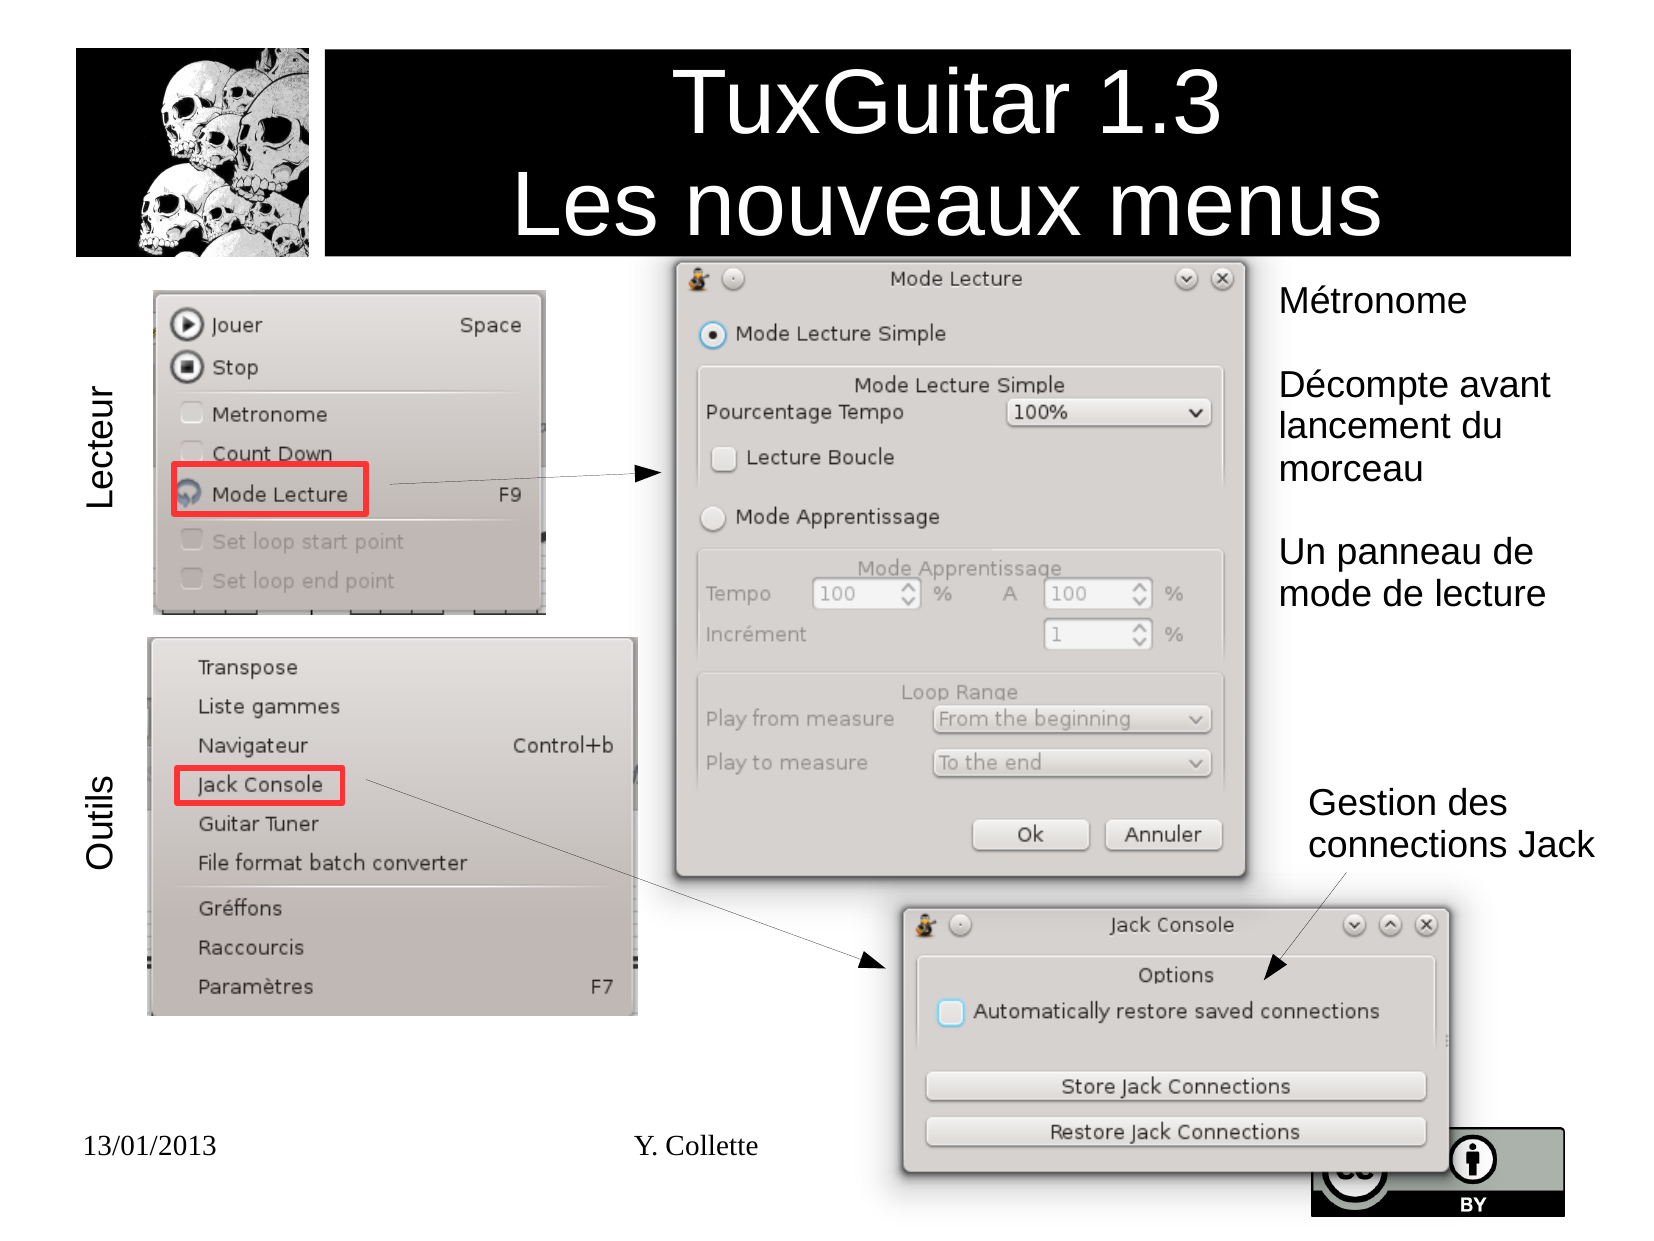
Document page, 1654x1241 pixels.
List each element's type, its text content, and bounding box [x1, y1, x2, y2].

picture [76, 48, 309, 257]
text_box Lecteur [70, 366, 128, 526]
picture [147, 200, 1565, 1235]
text_box Outils [70, 755, 128, 886]
text_box Métronome Décompte avant lancement du morceau Un panneau de mode de lecture [1263, 271, 1595, 623]
title TuxGuitar 1.3 Les nouveaux menus [324, 49, 1571, 257]
picture [153, 290, 546, 615]
text_box Gestion des connections Jack [1293, 773, 1613, 873]
